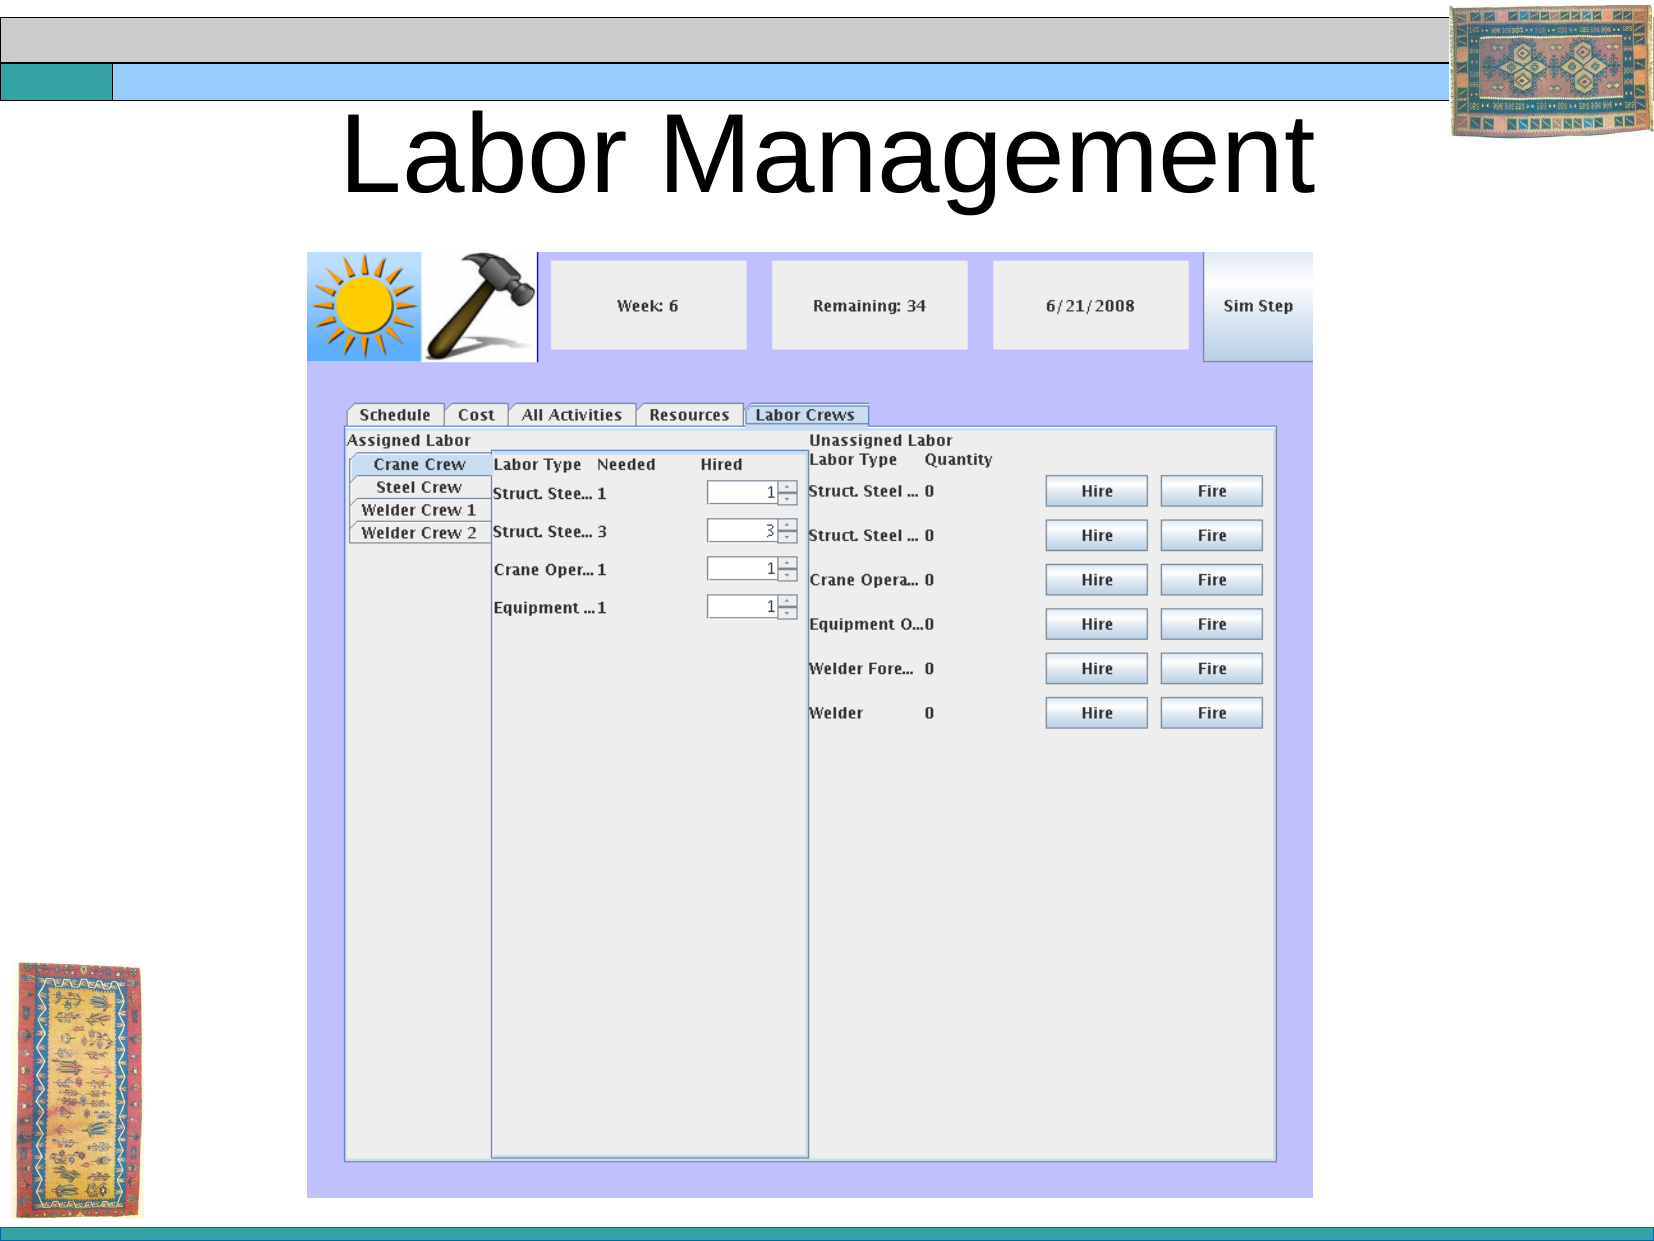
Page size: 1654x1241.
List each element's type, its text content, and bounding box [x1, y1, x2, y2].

picture [12, 962, 144, 1219]
picture [307, 252, 1313, 1198]
picture [1449, 5, 1654, 139]
title Labor Management [121, 49, 1534, 257]
